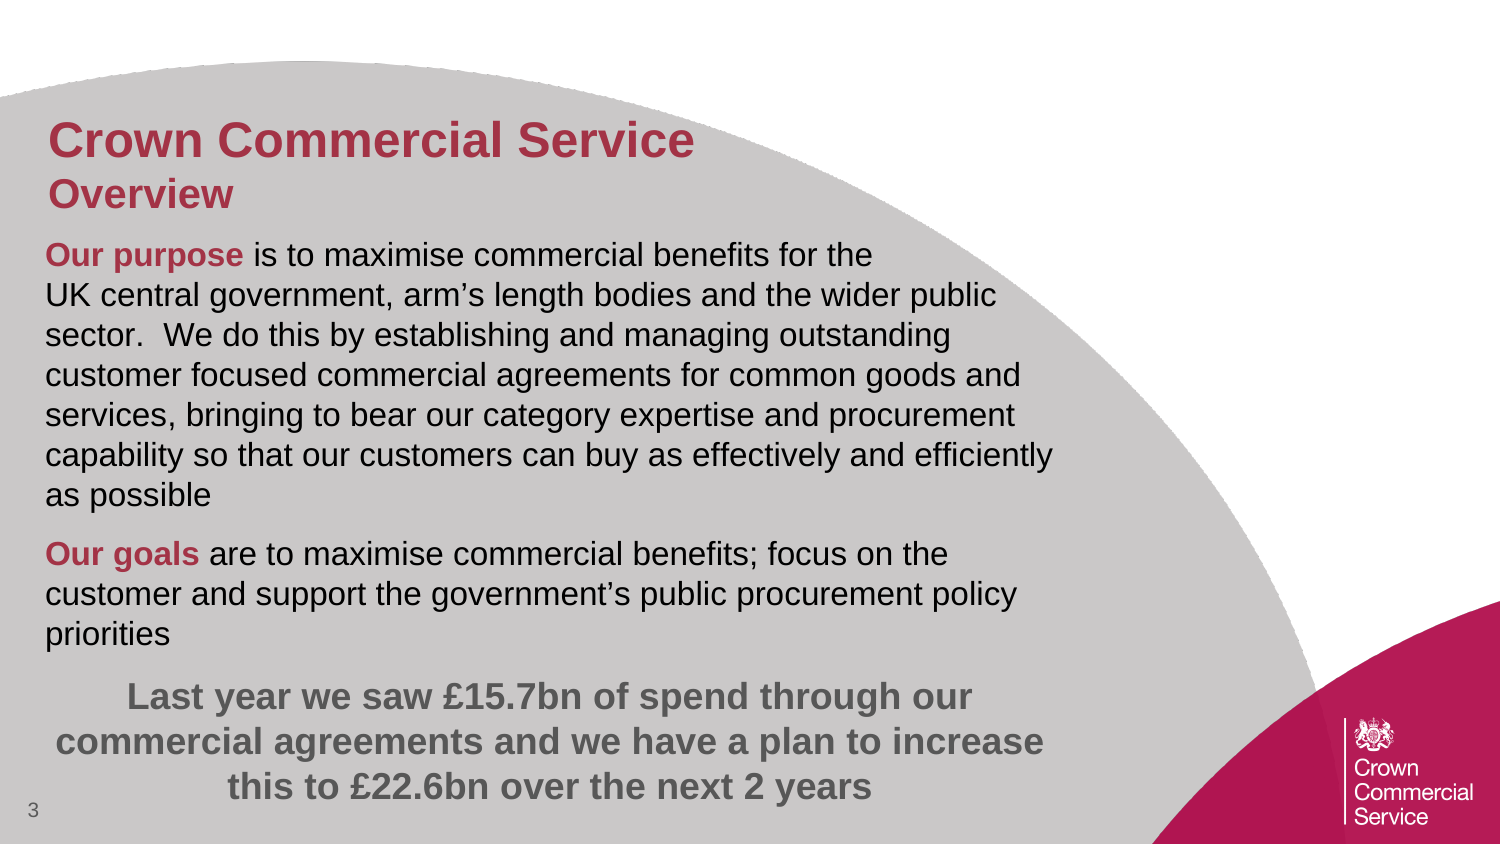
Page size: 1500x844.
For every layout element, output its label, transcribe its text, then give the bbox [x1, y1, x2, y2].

title Crown Commercial Service Overview [33, 92, 1302, 239]
text_box 3 [12, 781, 103, 844]
text_box Our purpose is to maximise commercial benefits for the UK central government, arm’s length bodies and the wider public sector. We do this by establishing and managing outstanding customer focused commercial agreements for common goods and services, bringing to bear our category expertise and procurement capability so that our customers can buy as effectively and efficiently as possible Our goals are to maximise commercial benefits; focus on the customer and support the government’s public procurement policy priorities Last year we saw £15.7bn of spend through our commercial agreements and we have a plan to increase this to £22.6bn over the next 2 years [1, 226, 1072, 695]
